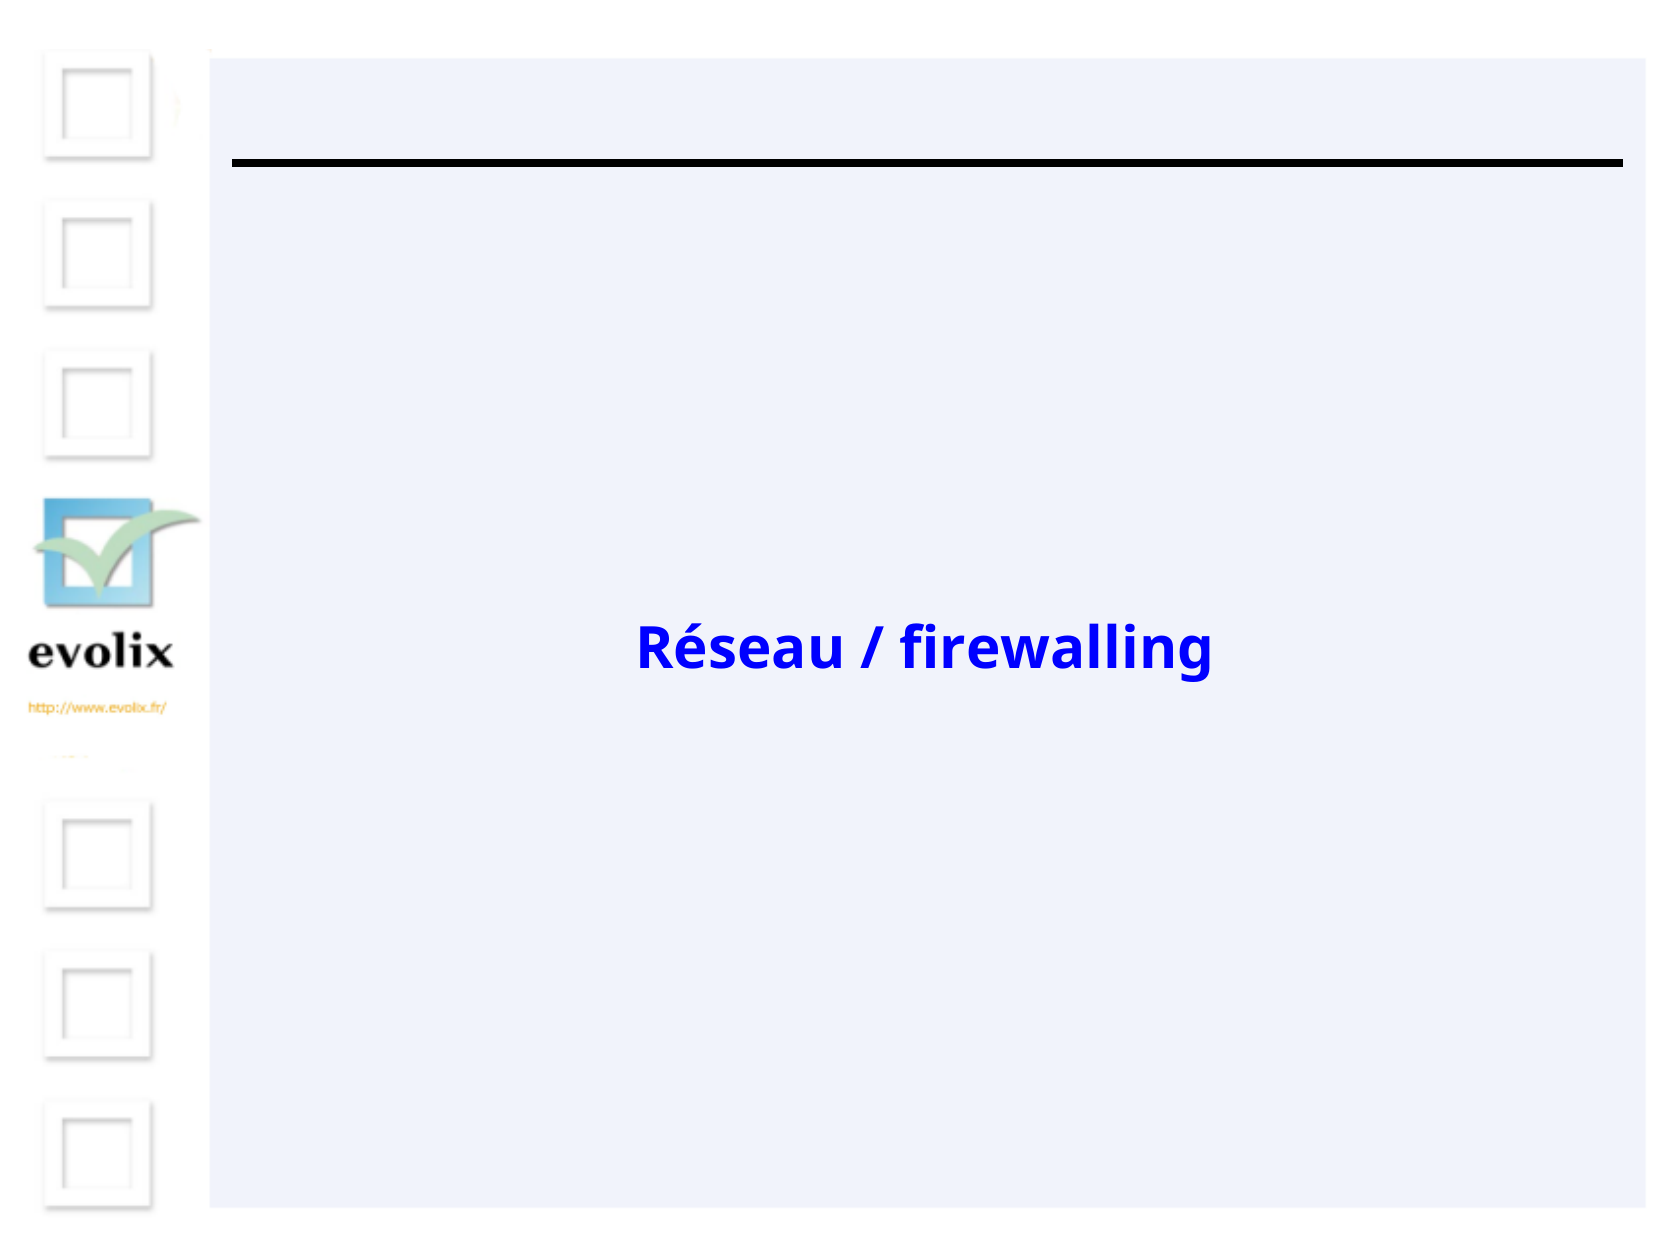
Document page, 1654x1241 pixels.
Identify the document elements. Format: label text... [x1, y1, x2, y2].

picture [0, 49, 1654, 1218]
text_box Réseau / firewalling [496, 582, 1354, 710]
